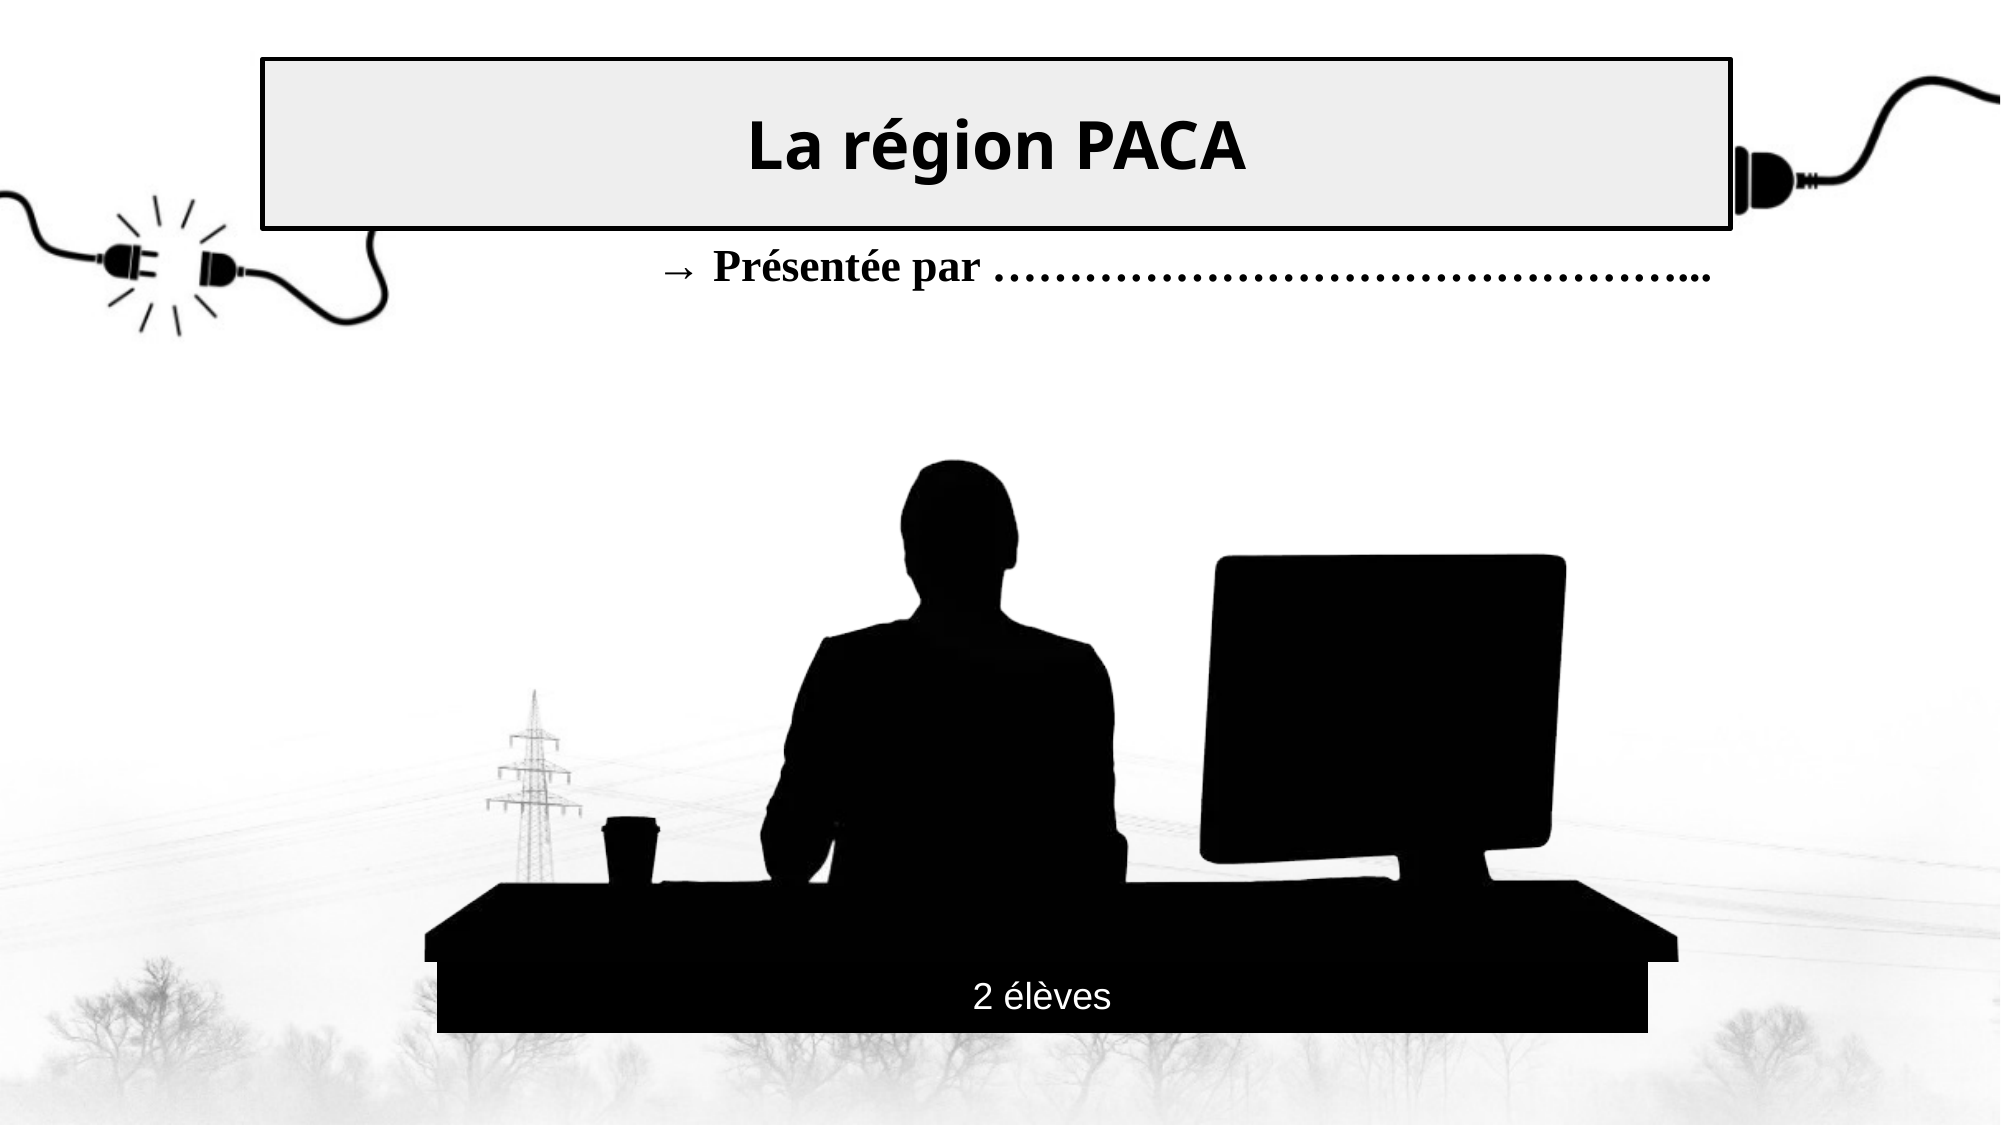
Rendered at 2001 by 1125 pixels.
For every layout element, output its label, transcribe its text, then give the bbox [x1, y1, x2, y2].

text_box 2 élèves [437, 962, 1648, 1033]
text_box → Présentée par ………………………………………... [624, 233, 1728, 300]
picture [0, 0, 2001, 1125]
text_box La région PACA [262, 58, 1731, 229]
